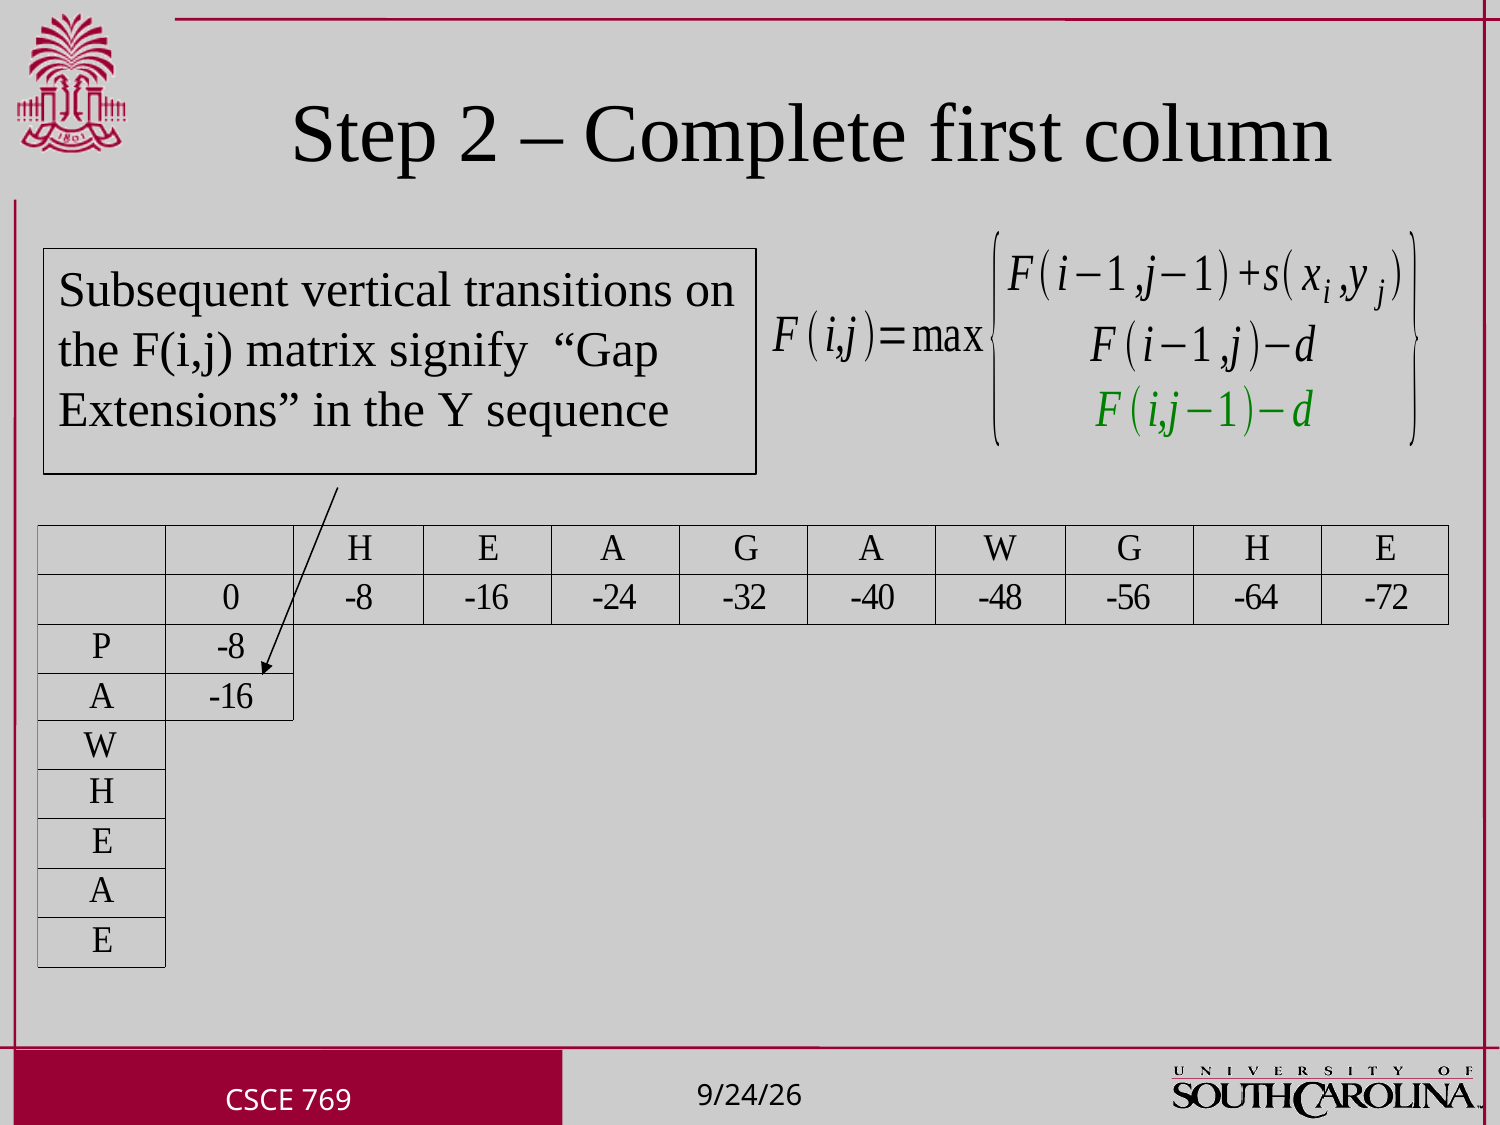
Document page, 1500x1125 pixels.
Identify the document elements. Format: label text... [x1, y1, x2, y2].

picture [12, 12, 131, 155]
chart [37, 525, 1463, 976]
title Step 2 – Complete first column [174, 9, 1450, 188]
chart [759, 228, 1435, 451]
text_box Subsequent vertical transitions on the F(i,j) matrix signify “Gap Extensions” in the Y sequence [43, 248, 756, 474]
picture [1162, 1050, 1483, 1125]
